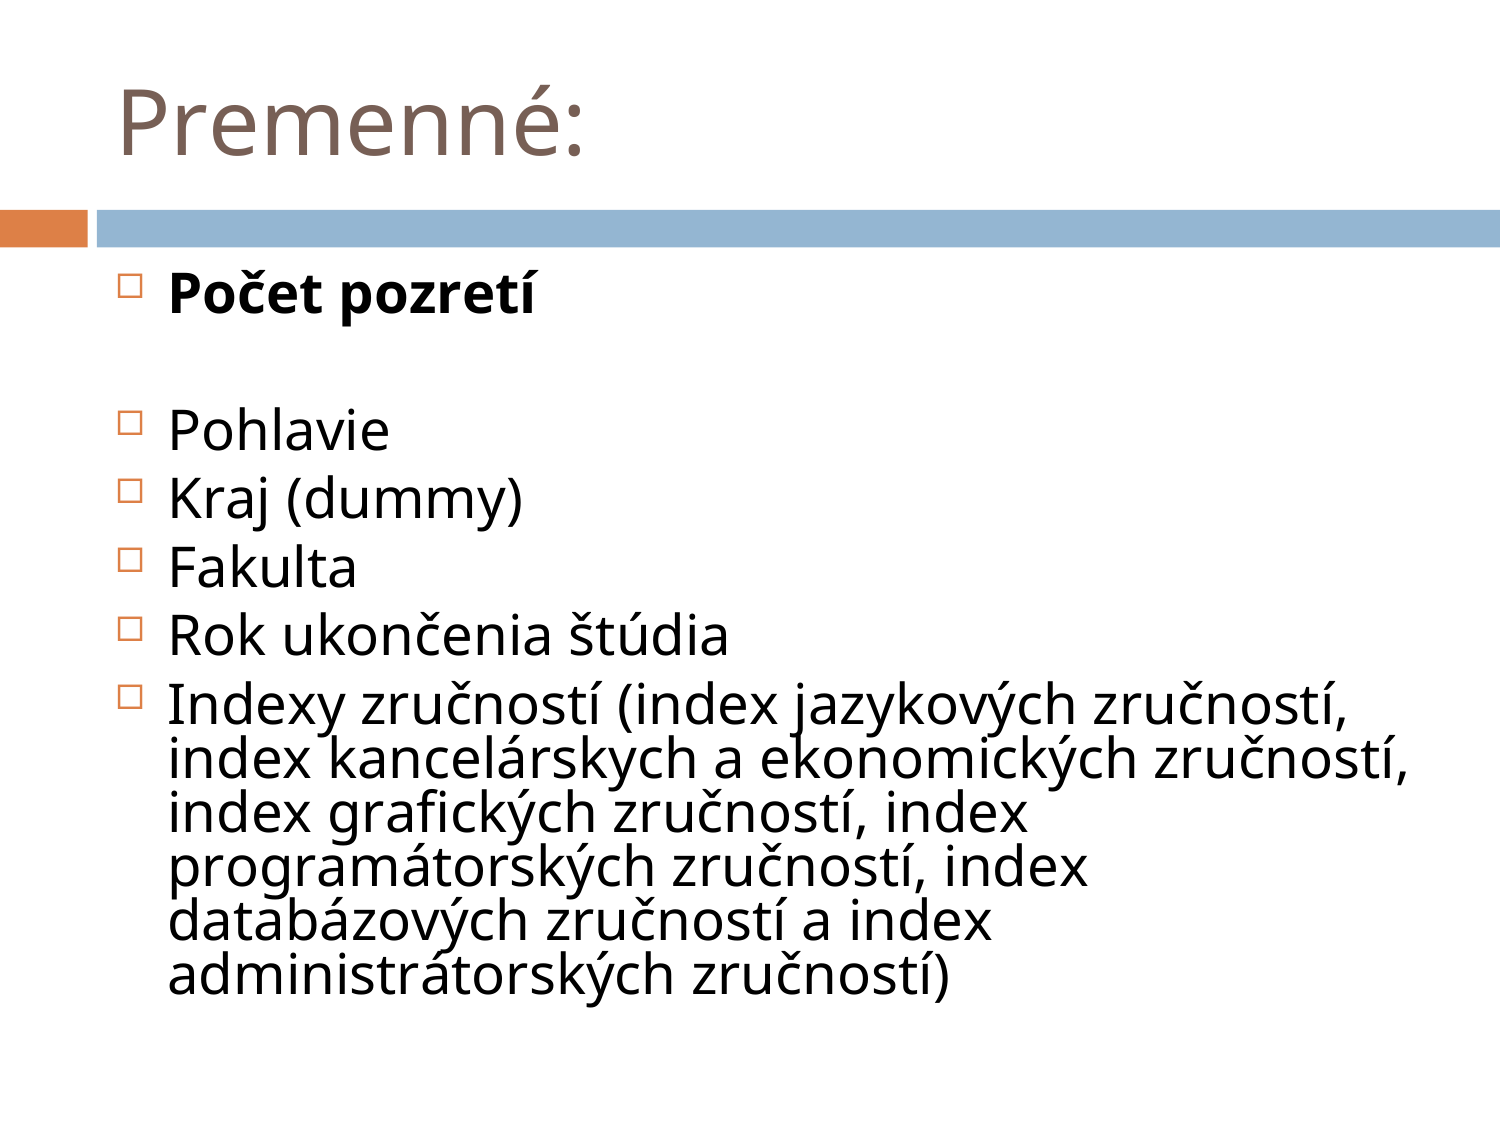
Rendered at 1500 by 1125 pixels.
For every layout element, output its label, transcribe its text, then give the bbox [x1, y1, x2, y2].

list Počet pozretí Pohlavie Kraj (dummy) Fakulta Rok ukončenia štúdia Indexy zručností (index jazykových zručností, index kancelárskych a ekonomických zručností, index grafických zručností, index programátorských zručností, index databázových zručností a index administrátorských zručností) [100, 262, 1438, 1090]
title Premenné: [100, 37, 1438, 201]
